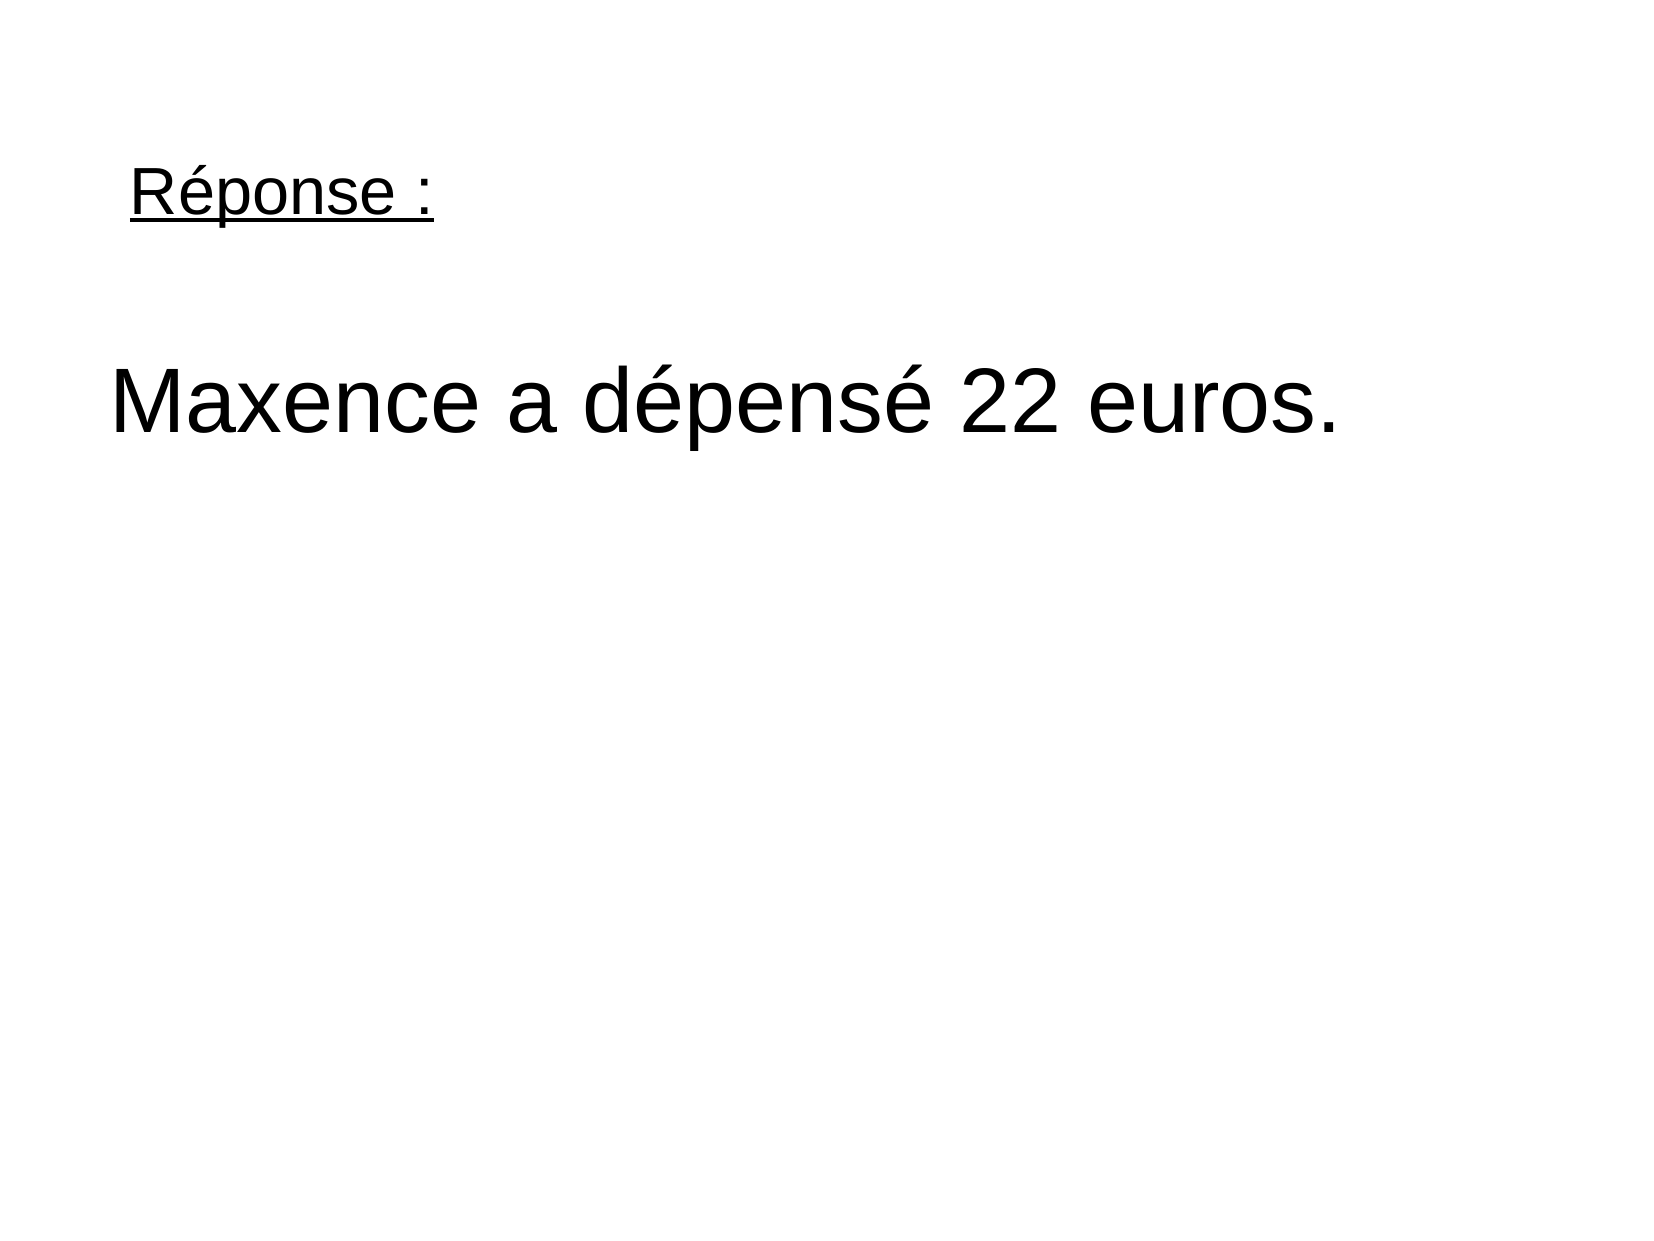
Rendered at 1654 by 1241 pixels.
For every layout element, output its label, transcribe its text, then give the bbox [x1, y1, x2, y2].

list Réponse : [59, 49, 1548, 868]
text_box Maxence a dépensé 22 euros. [94, 342, 1548, 563]
